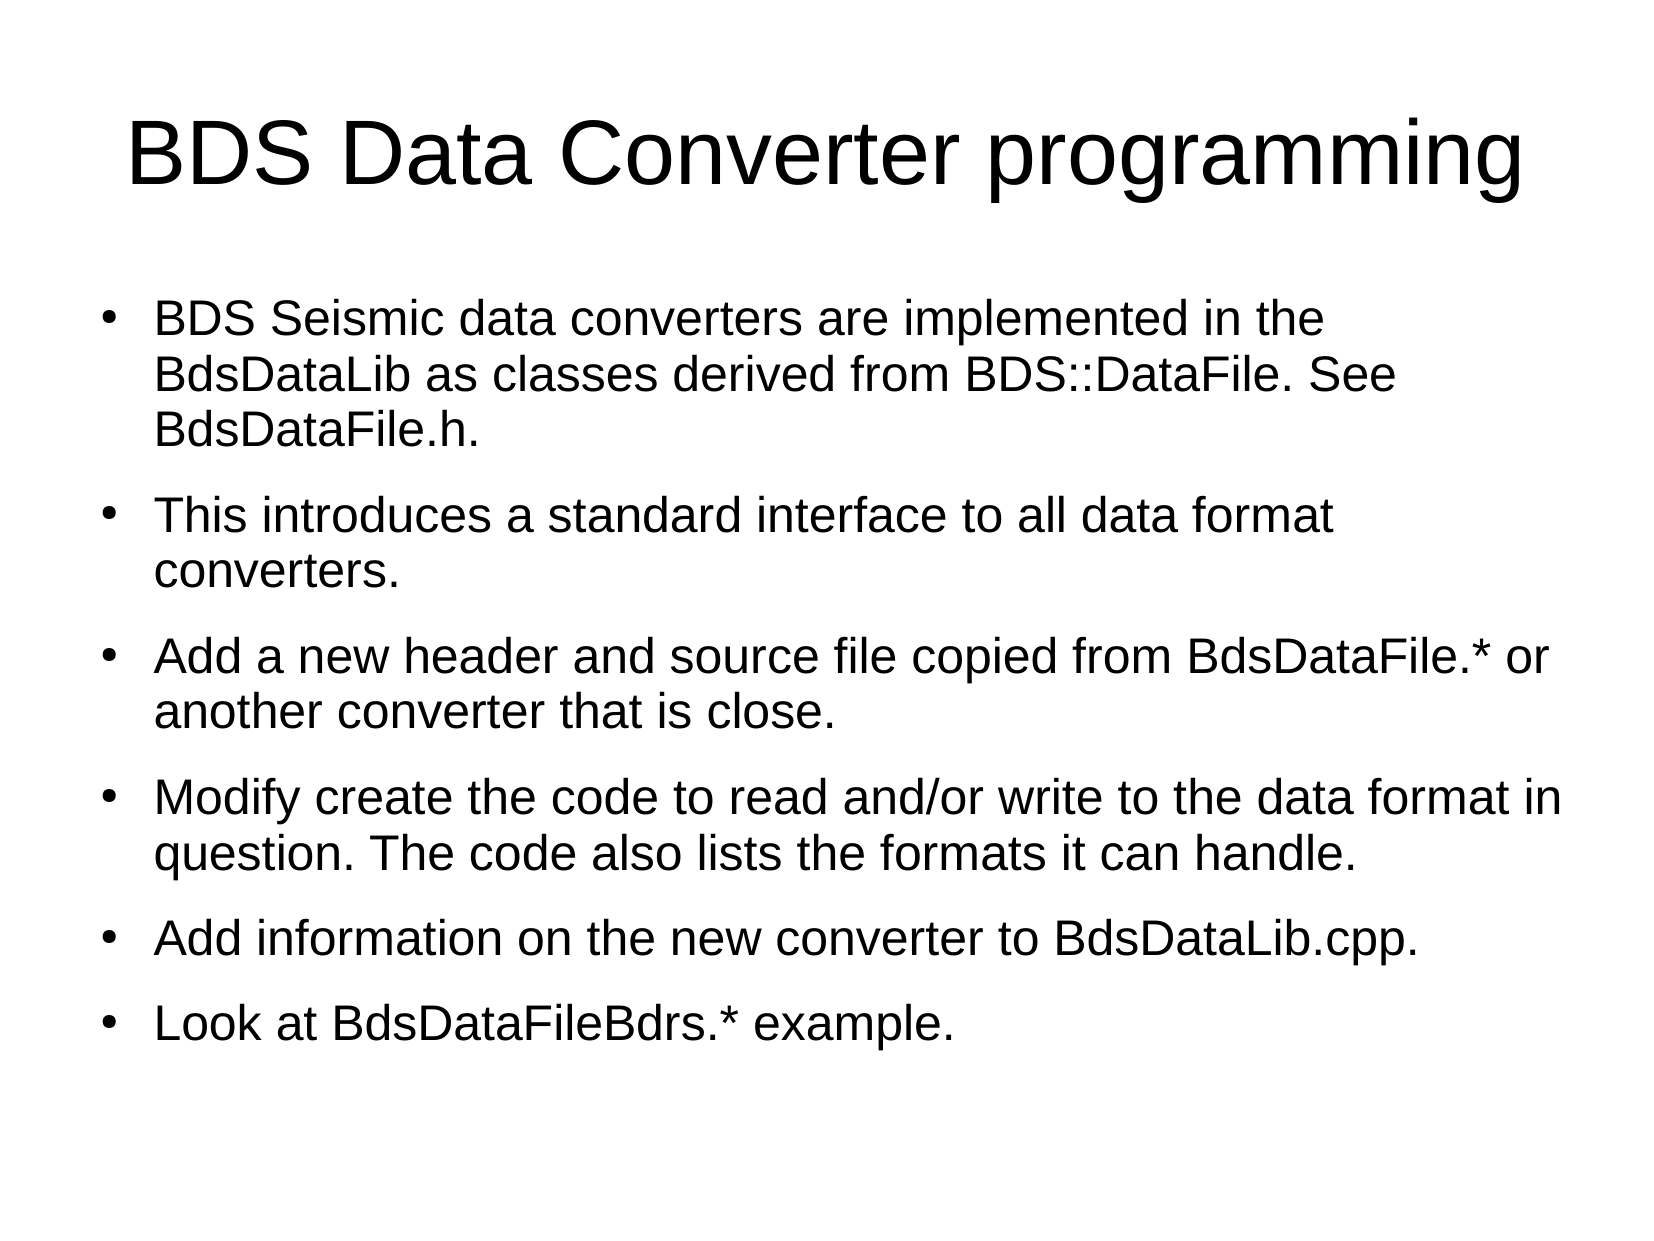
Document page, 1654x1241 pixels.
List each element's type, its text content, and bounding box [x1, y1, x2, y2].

title BDS Data Converter programming [82, 49, 1571, 257]
list BDS Seismic data converters are implemented in the BdsDataLib as classes derived from BDS::DataFile. See BdsDataFile.h. This introduces a standard interface to all data format converters. Add a new header and source file copied from BdsDataFile.* or another converter that is close. Modify create the code to read and/or write to the data format in question. The code also lists the formats it can handle. Add information on the new converter to BdsDataLib.cpp. Look at BdsDataFileBdrs.* example. [82, 290, 1571, 1052]
